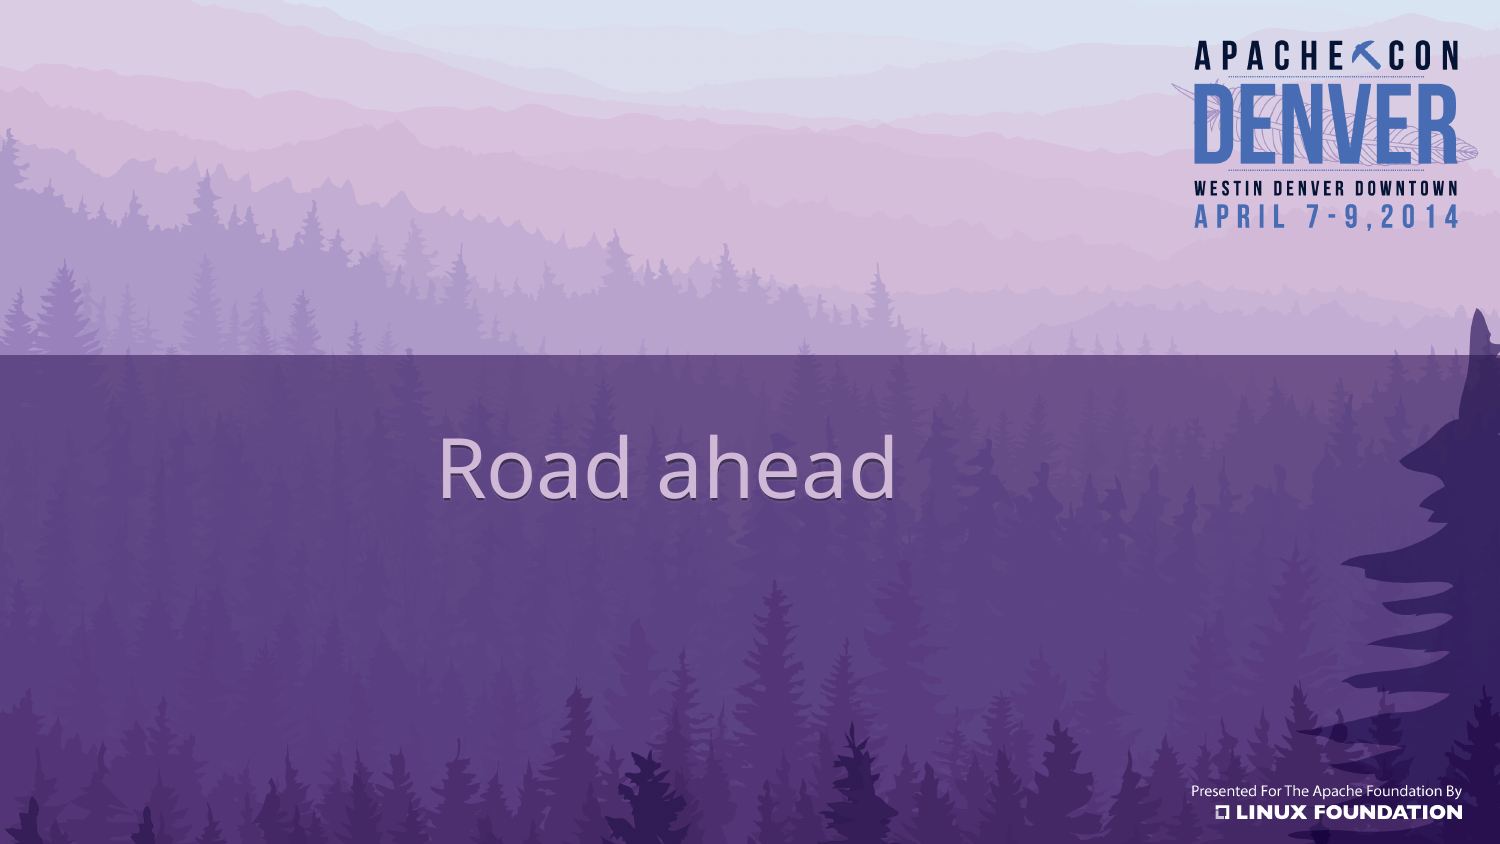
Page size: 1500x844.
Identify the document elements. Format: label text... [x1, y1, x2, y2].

title Road ahead [420, 407, 988, 589]
picture [0, 0, 1500, 844]
